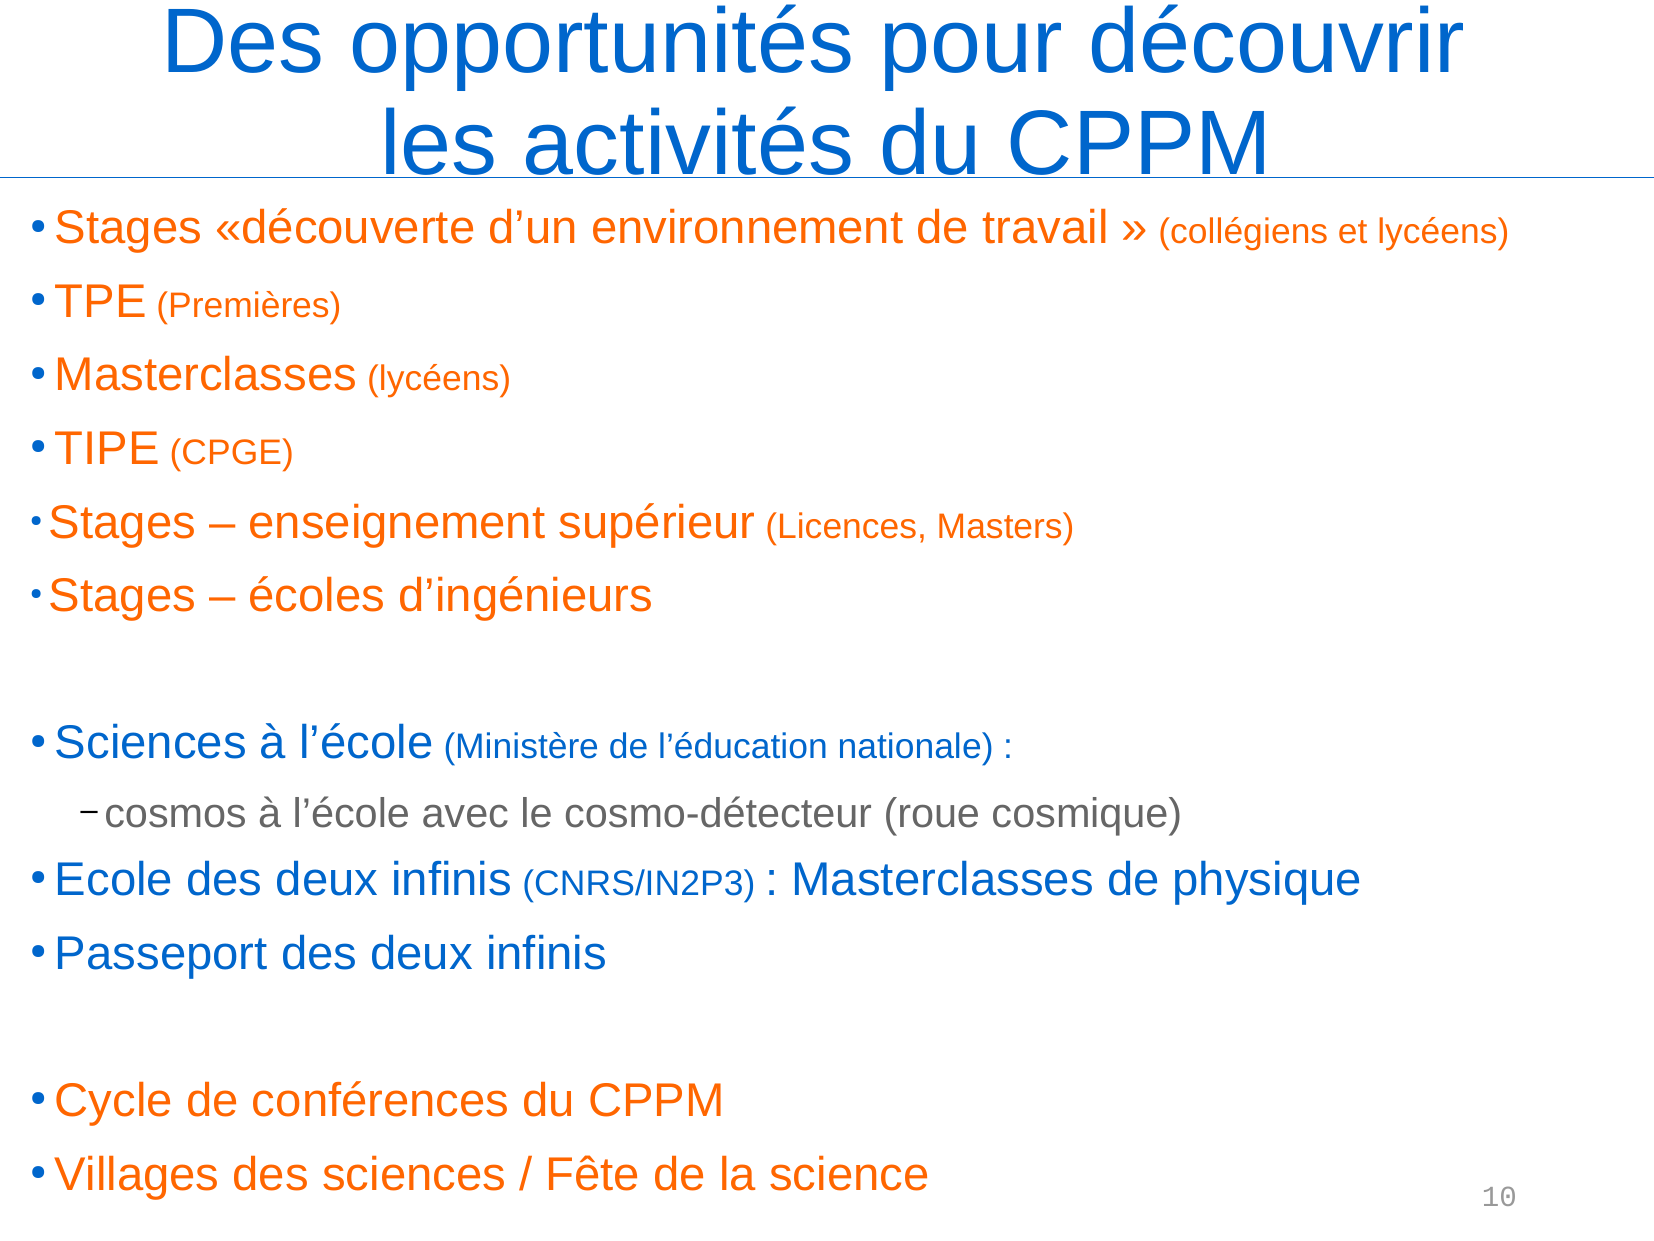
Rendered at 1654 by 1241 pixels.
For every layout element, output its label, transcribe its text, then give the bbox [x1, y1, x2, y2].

title Des opportunités pour découvrir les activités du CPPM [29, 0, 1625, 195]
list Stages «découverte d’un environnement de travail » (collégiens et lycéens) TPE (Premières) Masterclasses (lycéens) TIPE (CPGE) Stages – enseignement supérieur (Licences, Masters) Stages – écoles d’ingénieurs Sciences à l’école (Ministère de l’éducation nationale) : cosmos à l’école avec le cosmo-détecteur (roue cosmique) Ecole des deux infinis (CNRS/IN2P3) : Masterclasses de physique Passeport des deux infinis Cycle de conférences du CPPM Villages des sciences / Fête de la science [17, 200, 1642, 1217]
